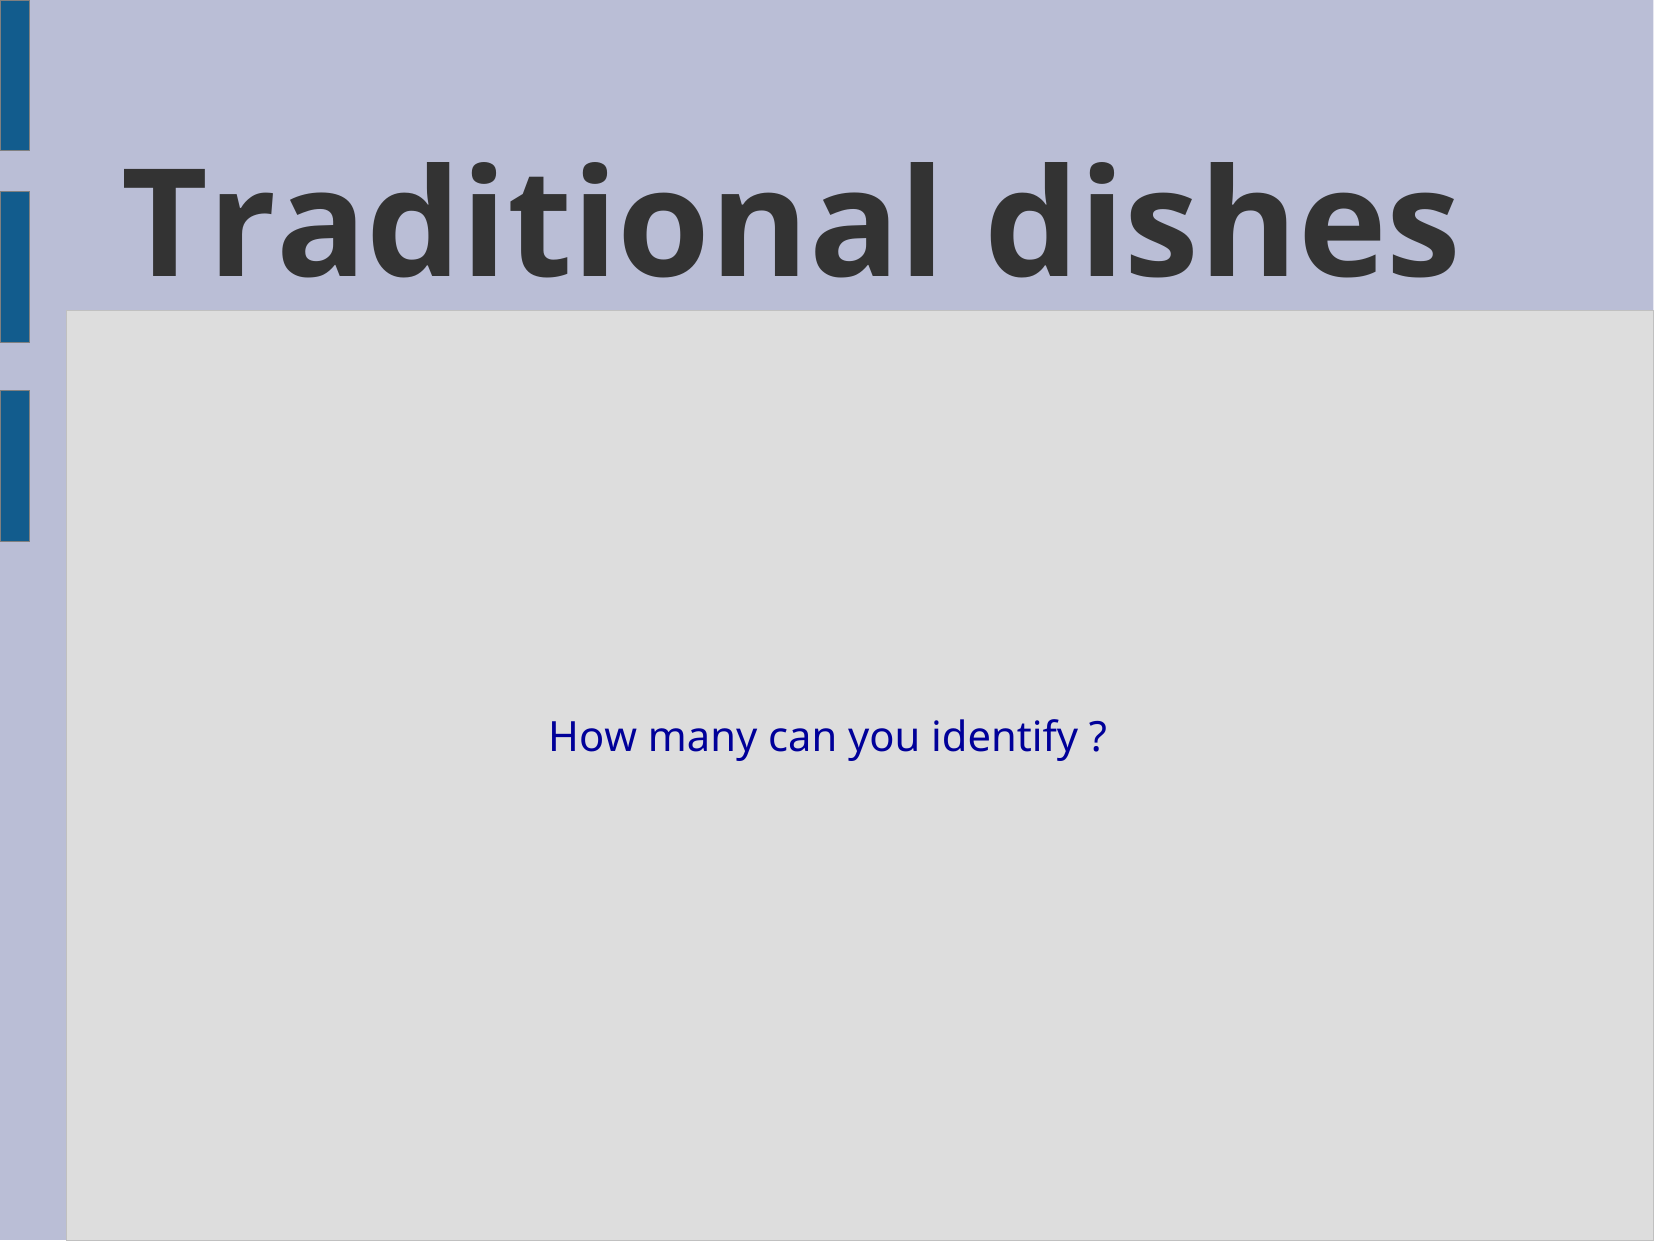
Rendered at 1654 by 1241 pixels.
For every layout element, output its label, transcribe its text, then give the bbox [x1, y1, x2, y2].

subtitle How many can you identify ? [121, 344, 1534, 1127]
title Traditional dishes [88, 114, 1534, 322]
